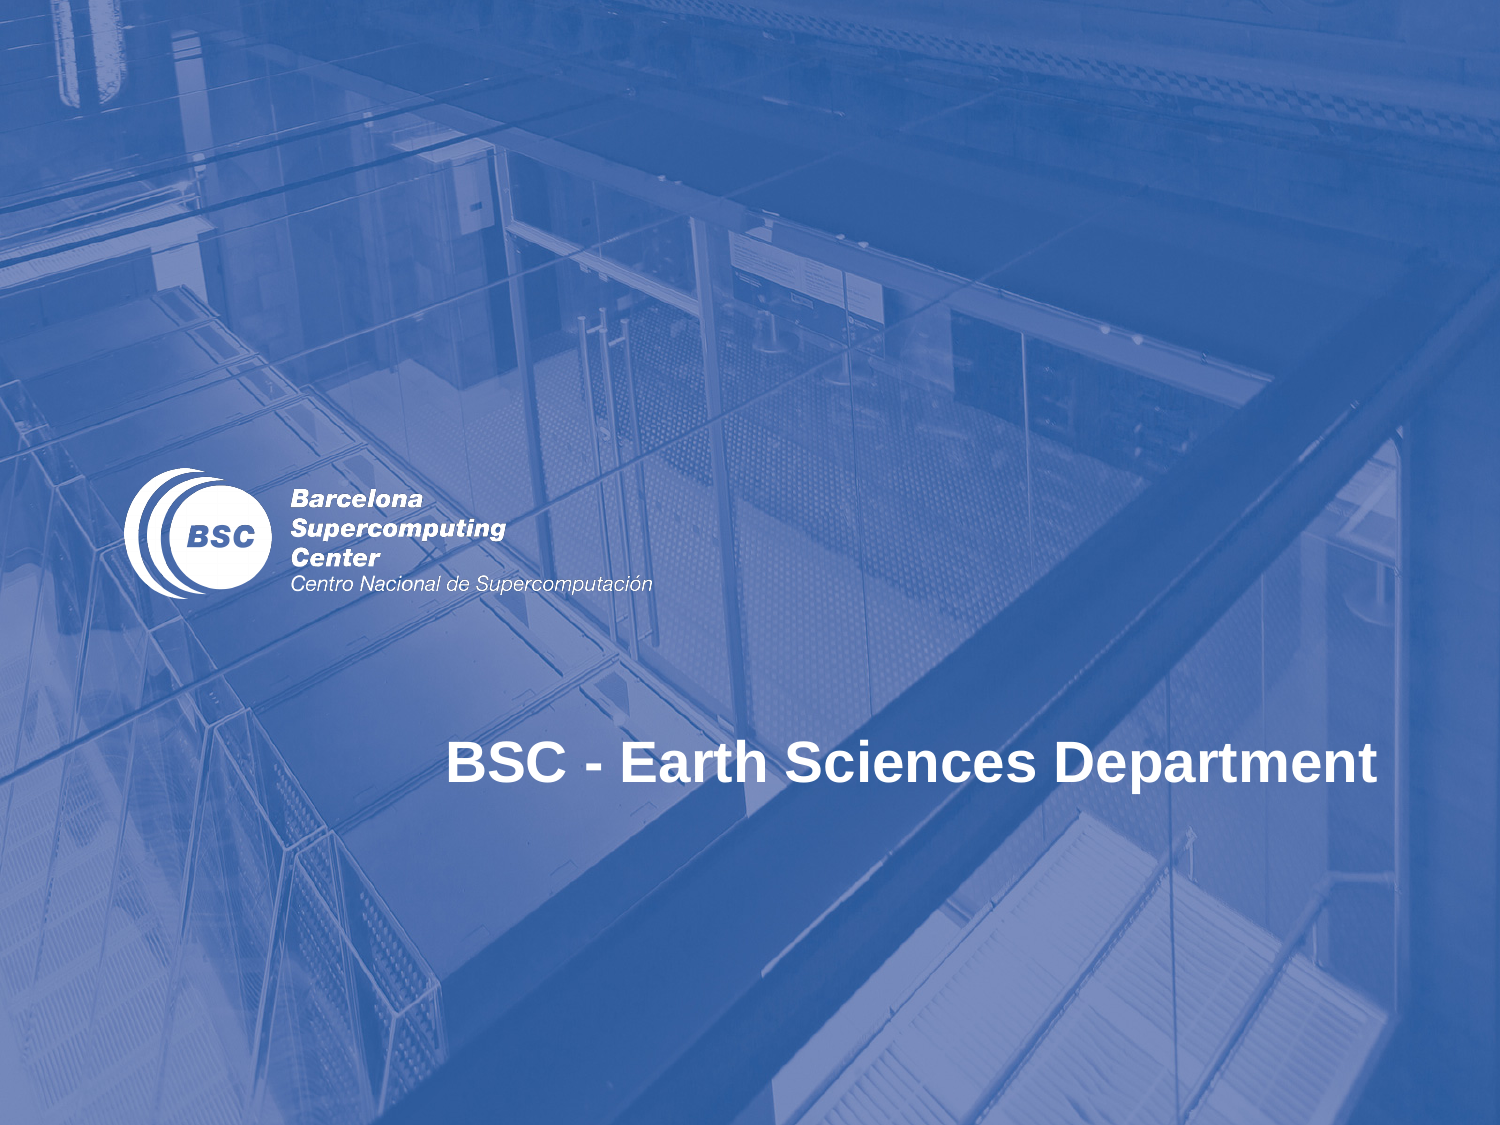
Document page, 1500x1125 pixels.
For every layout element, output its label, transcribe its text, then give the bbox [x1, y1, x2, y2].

picture [0, 0, 1500, 1125]
title BSC - Earth Sciences Department [118, 717, 1394, 941]
